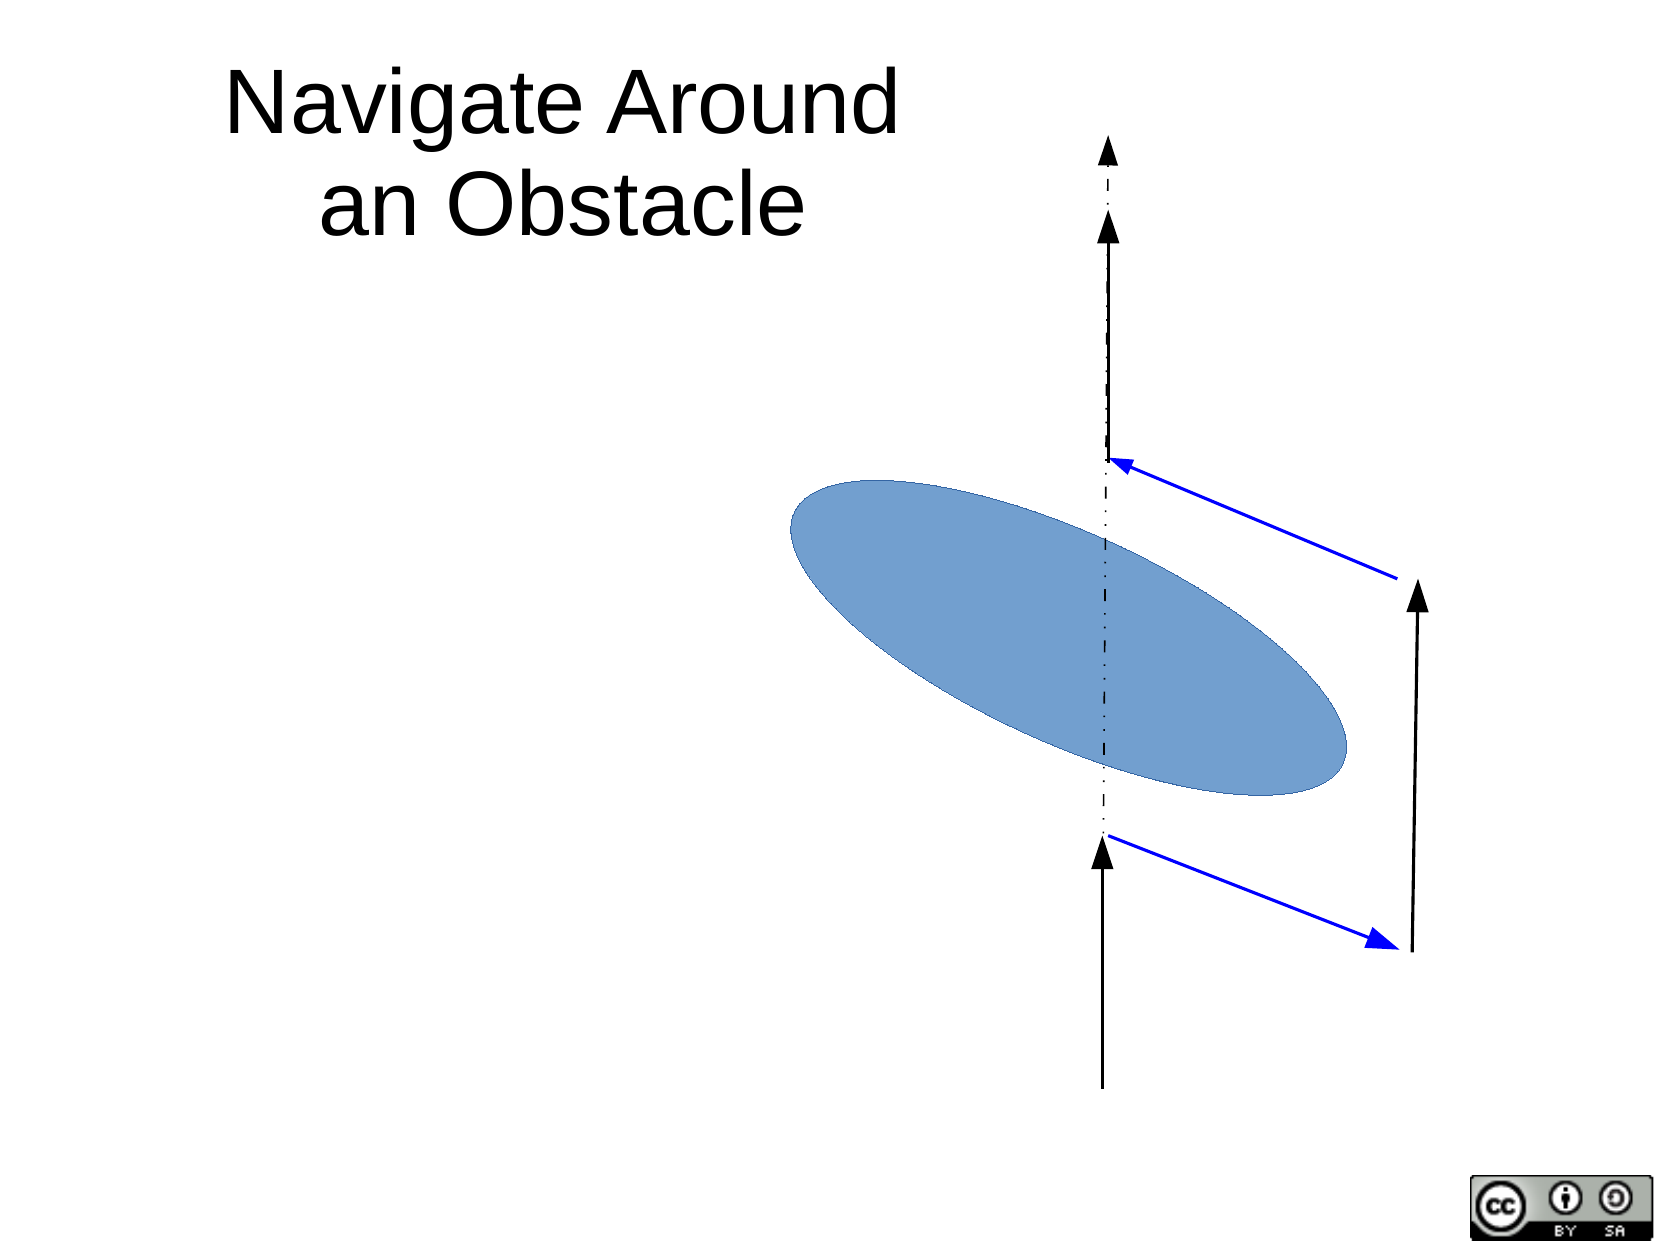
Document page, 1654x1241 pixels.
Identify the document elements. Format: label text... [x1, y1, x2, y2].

picture [1470, 1175, 1654, 1241]
text_box [790, 480, 1347, 796]
title Navigate Around an Obstacle [177, 49, 950, 257]
